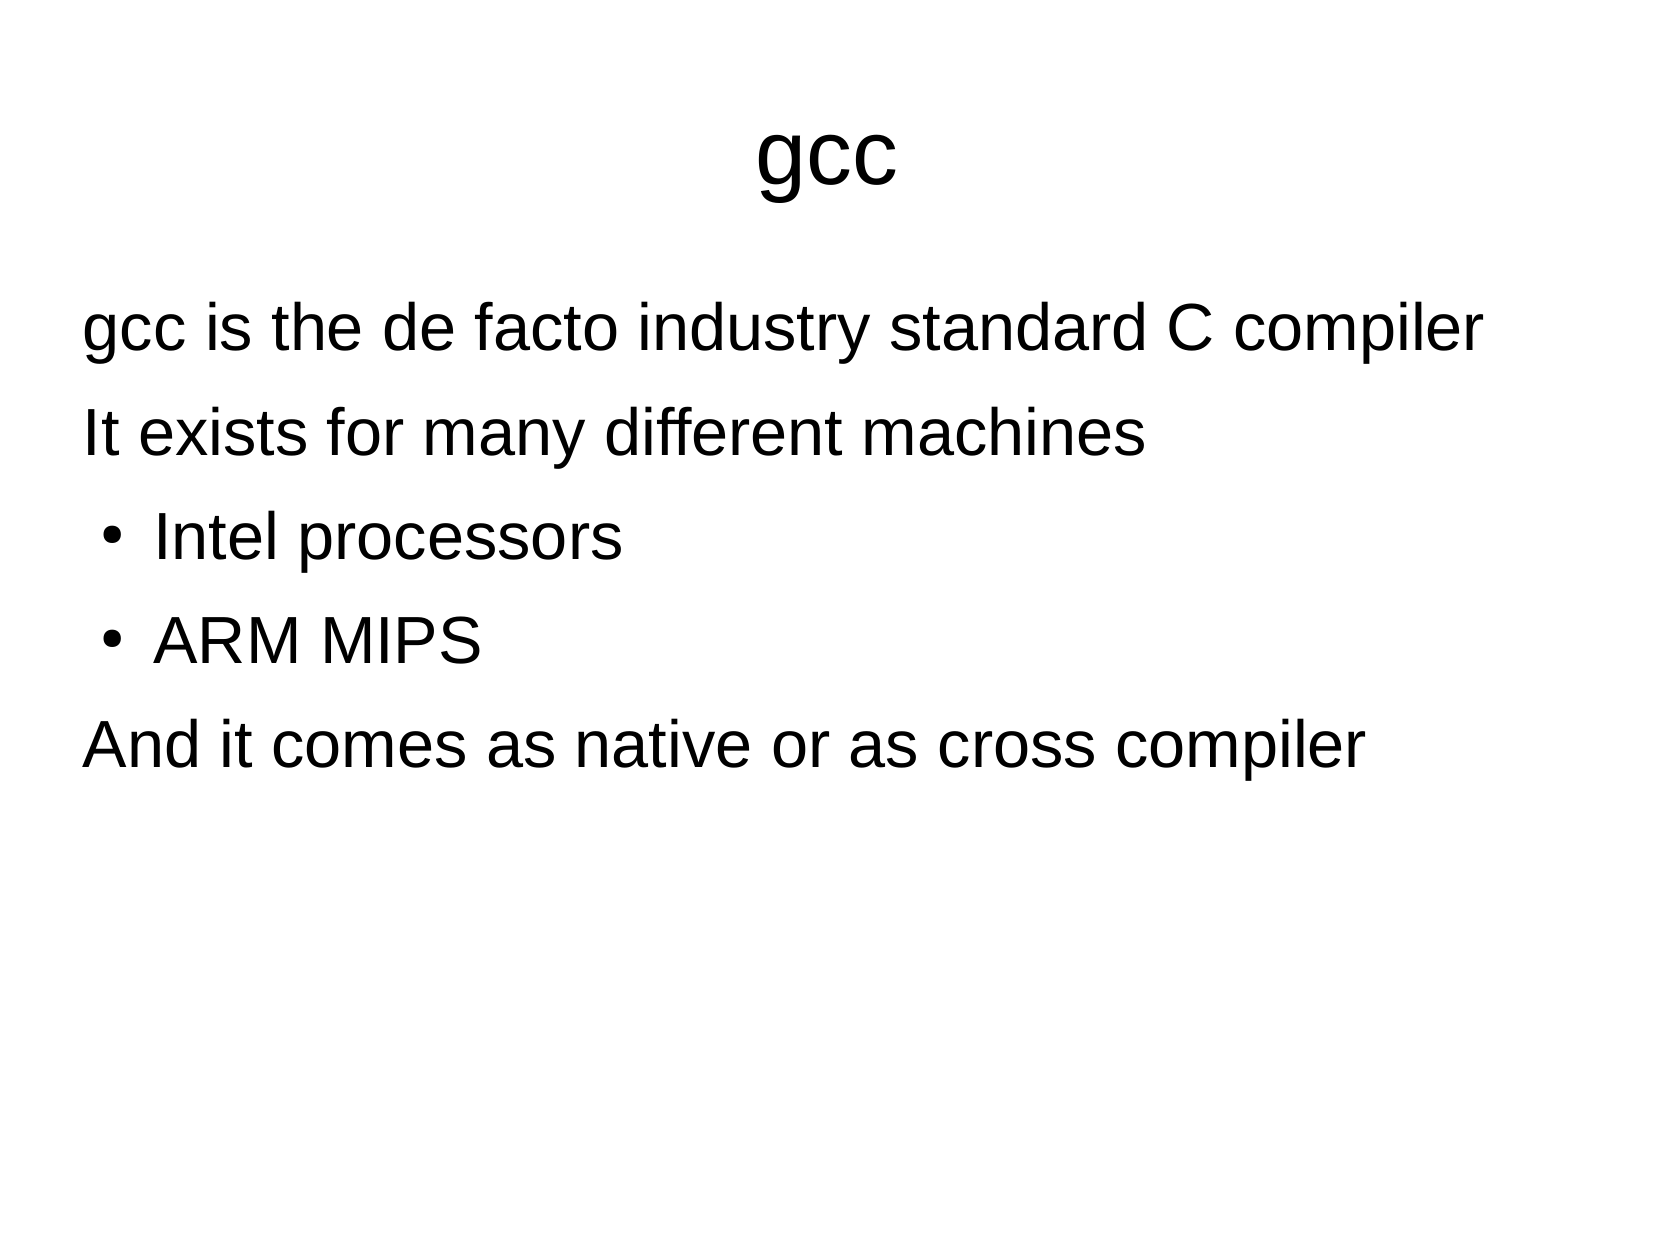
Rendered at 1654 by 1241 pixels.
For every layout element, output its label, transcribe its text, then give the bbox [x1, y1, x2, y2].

list gcc is the de facto industry standard C compiler It exists for many different machines Intel processors ARM MIPS And it comes as native or as cross compiler [82, 290, 1571, 1010]
title gcc [82, 49, 1571, 257]
